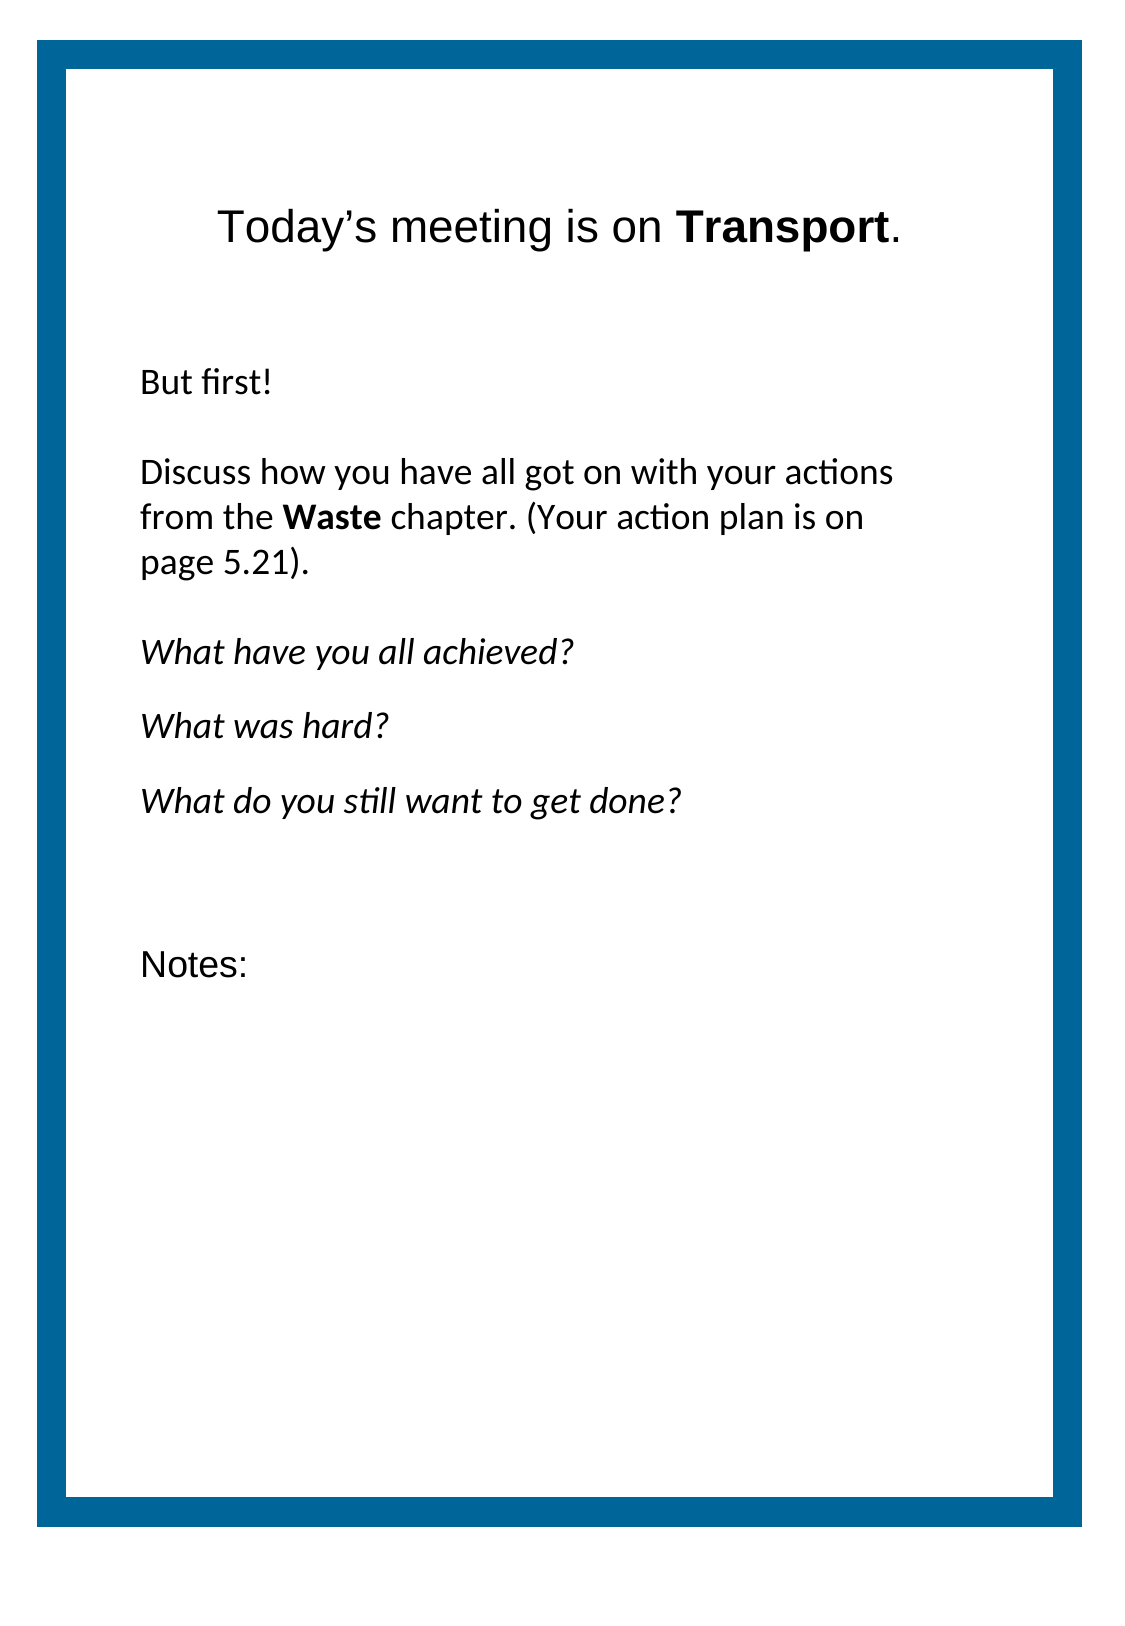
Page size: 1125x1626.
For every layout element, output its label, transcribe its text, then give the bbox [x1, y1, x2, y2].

text_box [809, 0, 1125, 157]
text_box Today’s meeting is on Transport. But first! Discuss how you have all got on with your actions from the Waste chapter. (Your action plan is on page 5.21). What have you all achieved? What was hard? What do you still want to get done? Notes: [51, 54, 1068, 1512]
